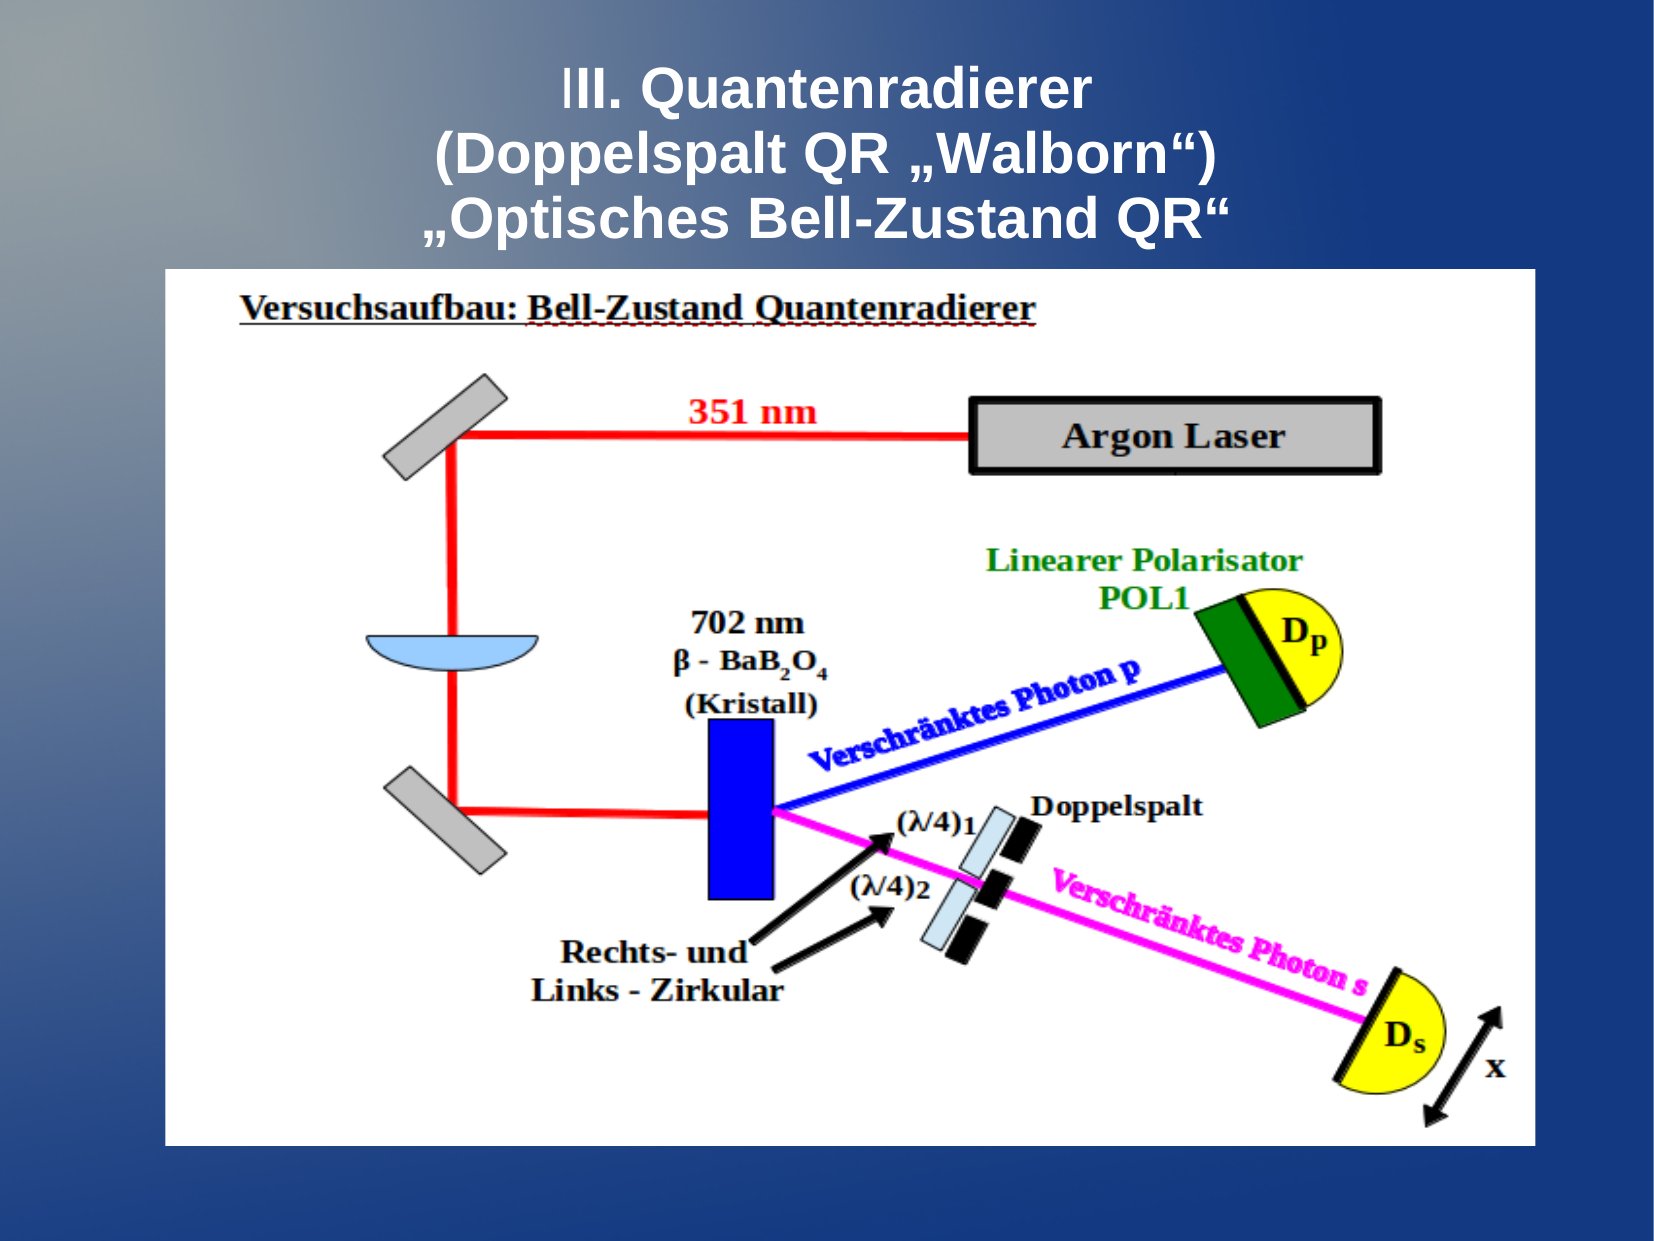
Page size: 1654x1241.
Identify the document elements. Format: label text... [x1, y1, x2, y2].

title III. Quantenradierer (Doppelspalt QR „Walborn“) „Optisches Bell-Zustand QR“ [82, 49, 1571, 257]
picture [0, 0, 1654, 1241]
